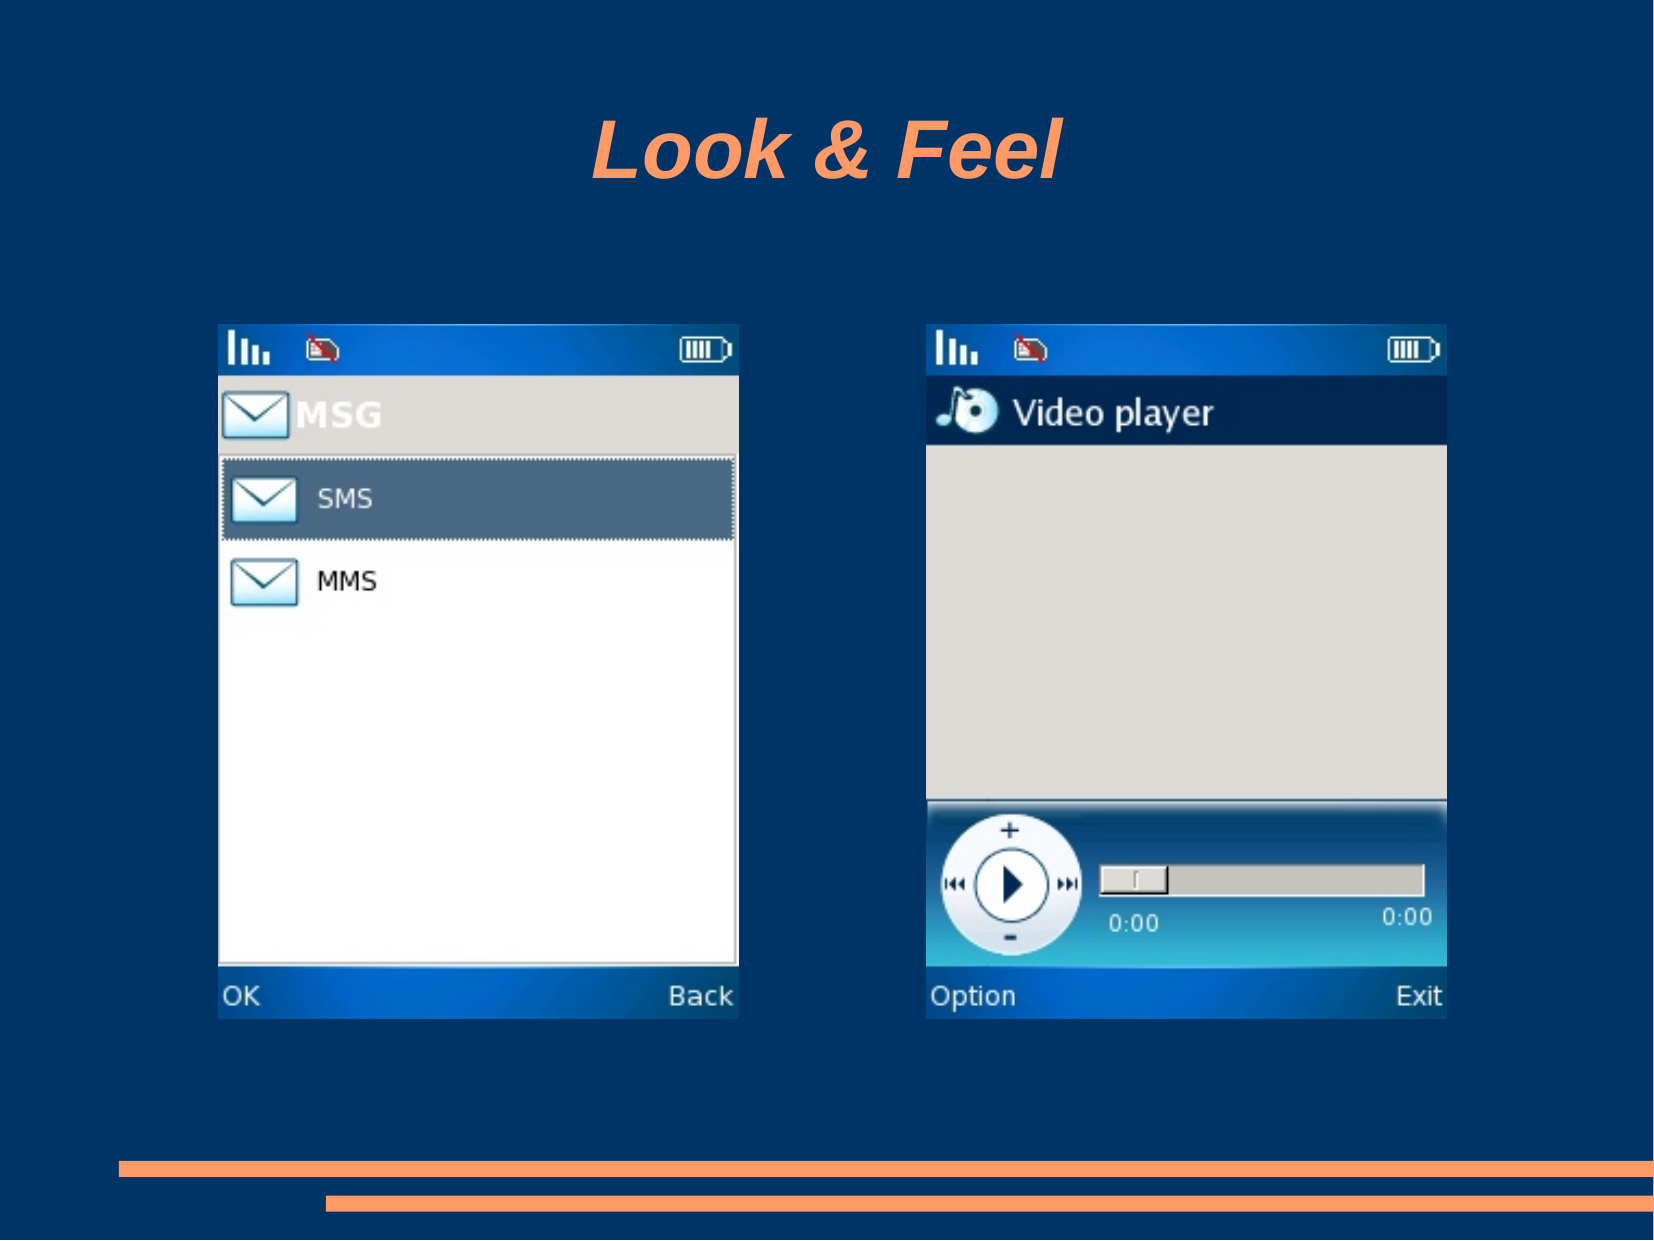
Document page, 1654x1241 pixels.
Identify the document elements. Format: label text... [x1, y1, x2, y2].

picture [218, 324, 739, 1019]
picture [926, 324, 1447, 1019]
title Look & Feel [121, 53, 1534, 247]
